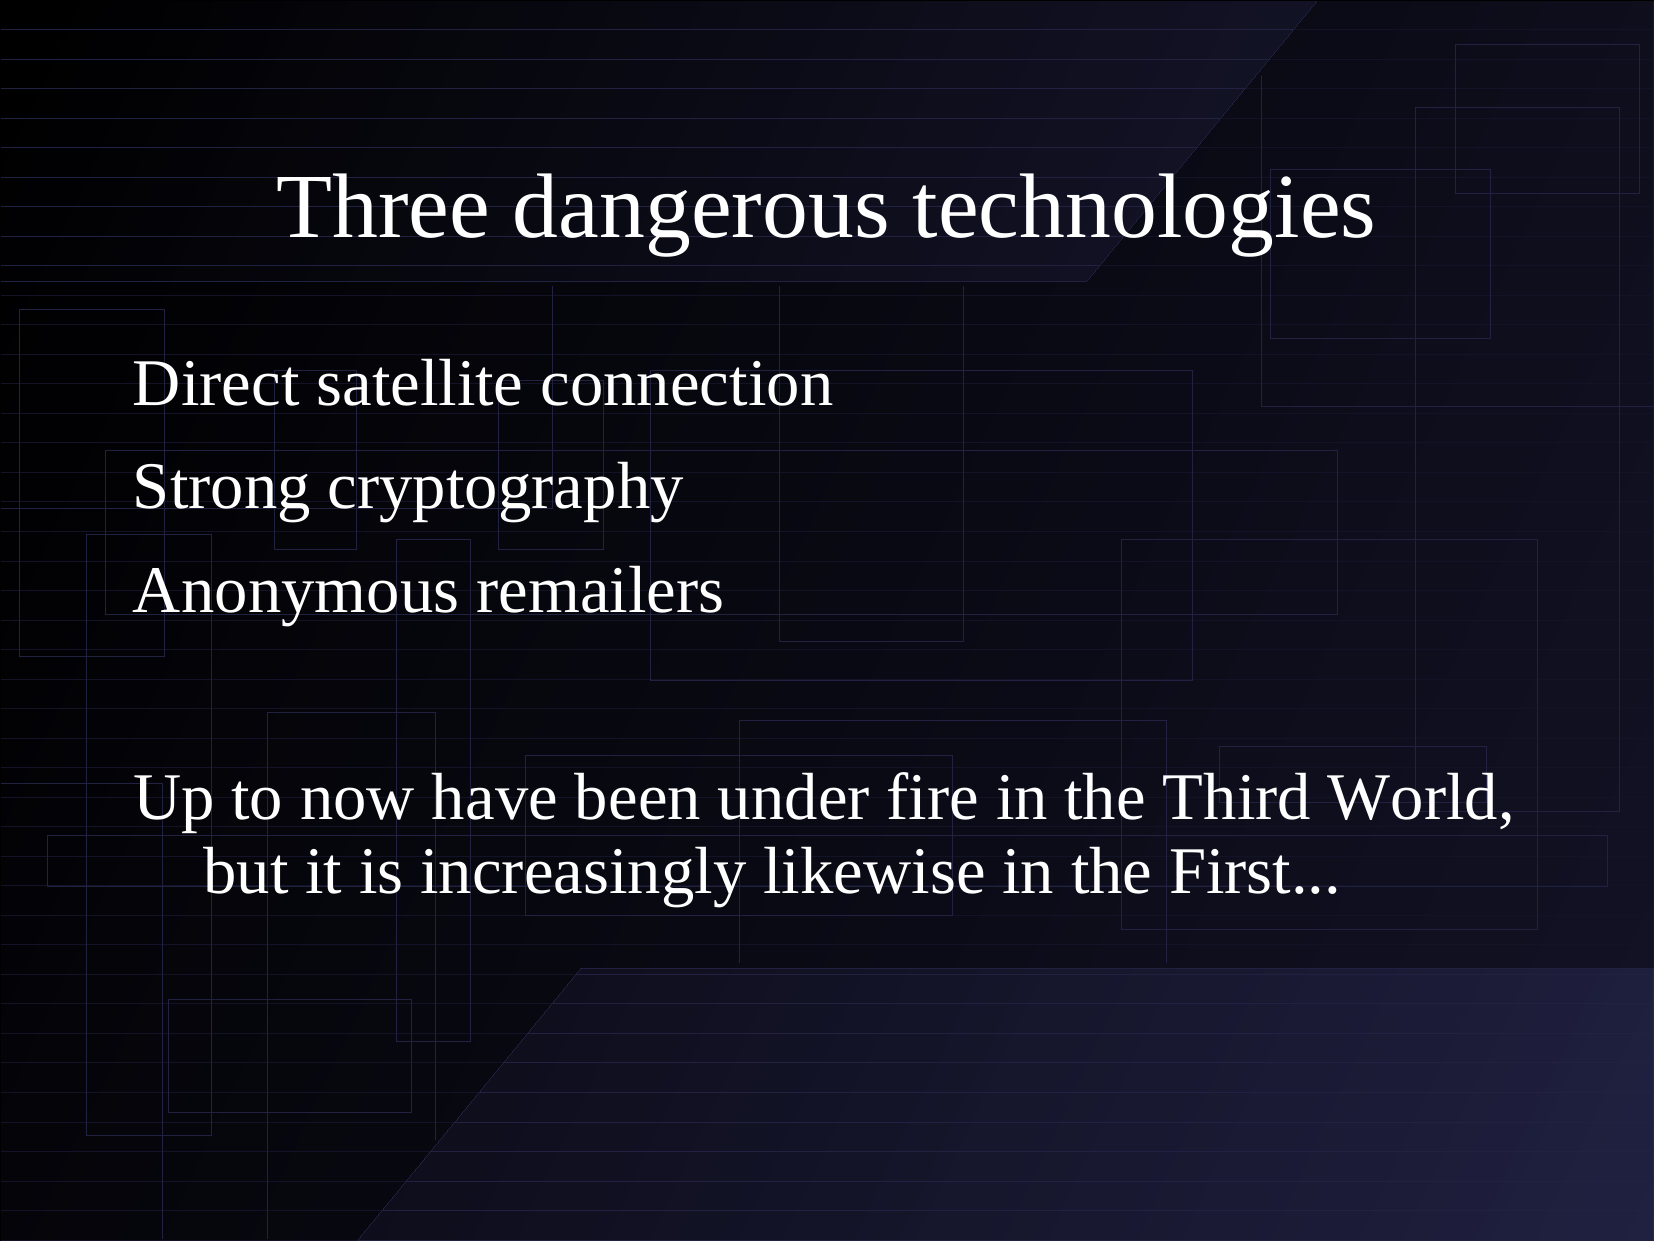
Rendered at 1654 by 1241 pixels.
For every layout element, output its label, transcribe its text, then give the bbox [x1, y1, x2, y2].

title Three dangerous technologies [121, 102, 1534, 311]
list Direct satellite connection Strong cryptography Anonymous remailers Up to now have been under fire in the Third World, but it is increasingly likewise in the First... [121, 344, 1534, 1127]
